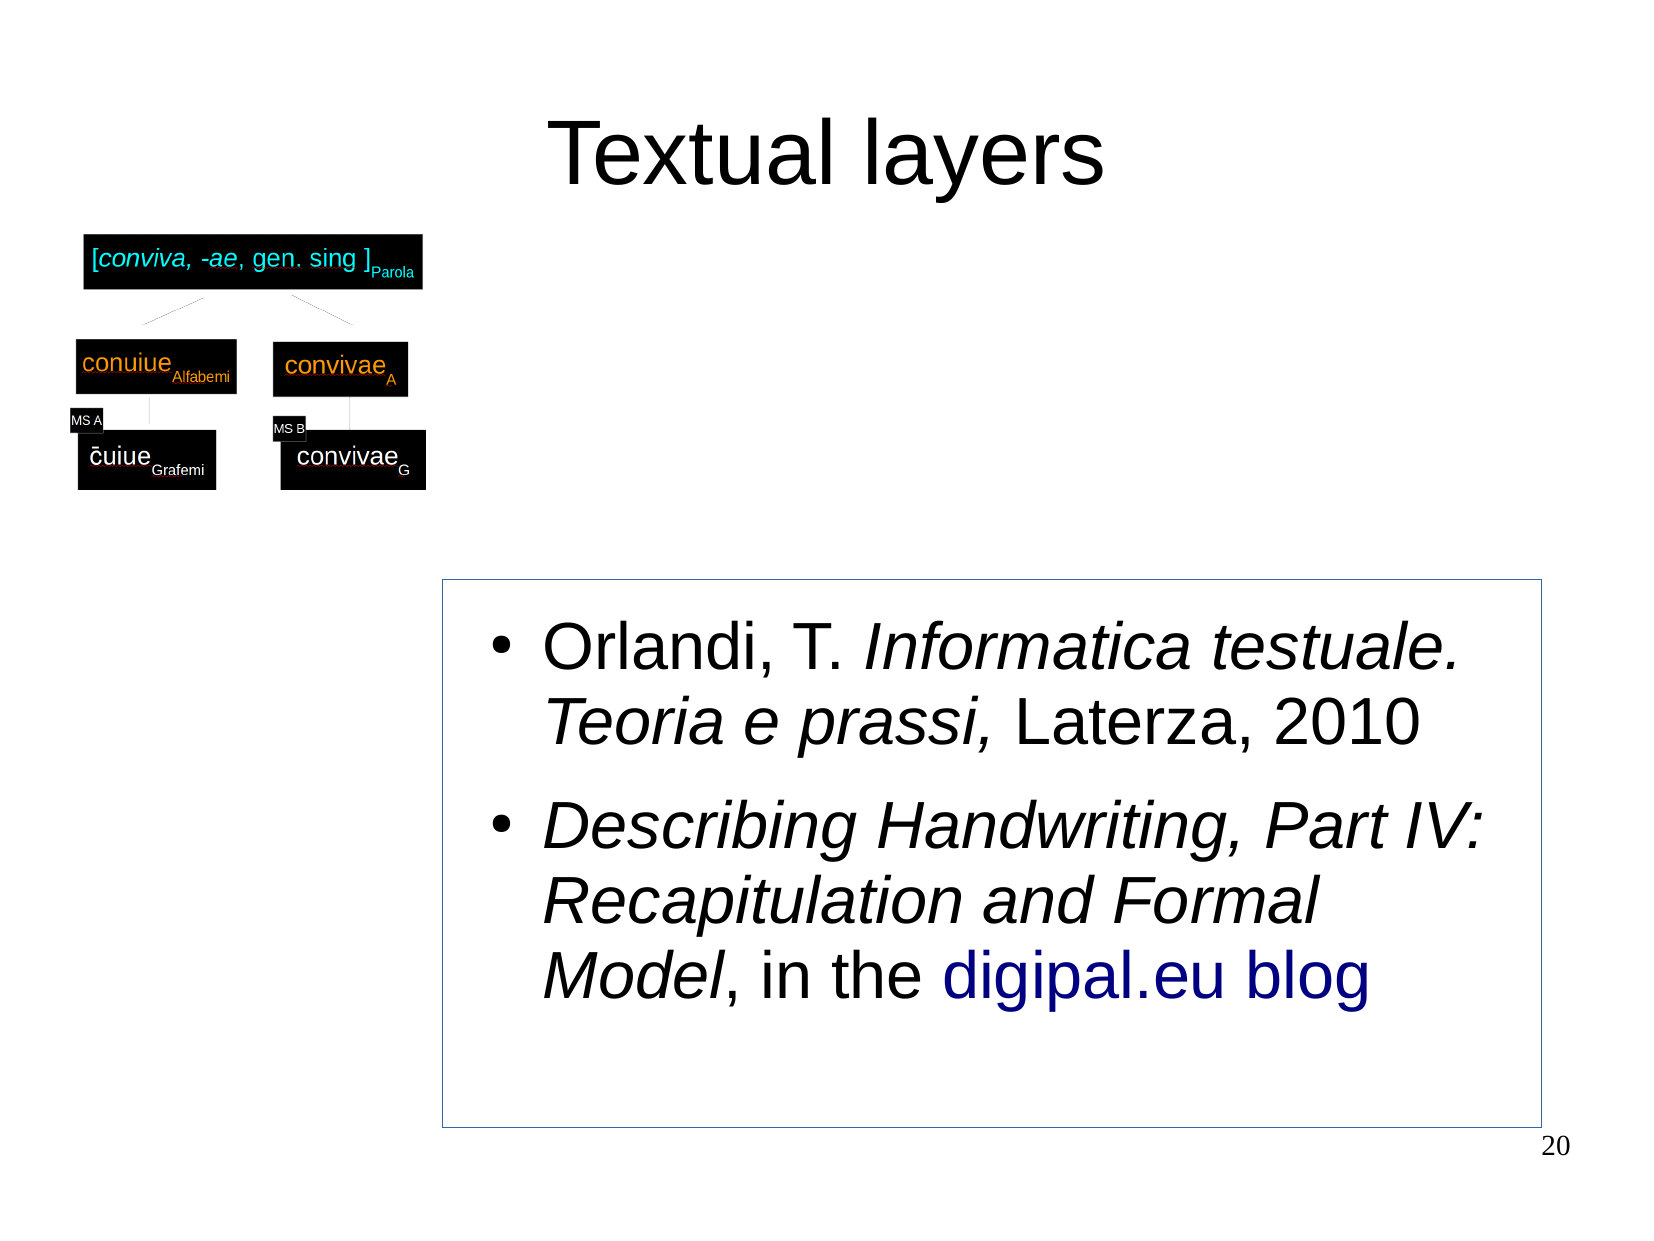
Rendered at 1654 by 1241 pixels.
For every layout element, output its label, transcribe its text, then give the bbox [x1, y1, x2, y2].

title Textual layers [82, 49, 1571, 257]
list Orlandi, T. Informatica testuale. Teoria e prassi, Laterza, 2010 Describing Handwriting, Part IV: Recapitulation and Formal Model, in the digipal.eu blog [442, 579, 1542, 1128]
picture [70, 234, 426, 490]
